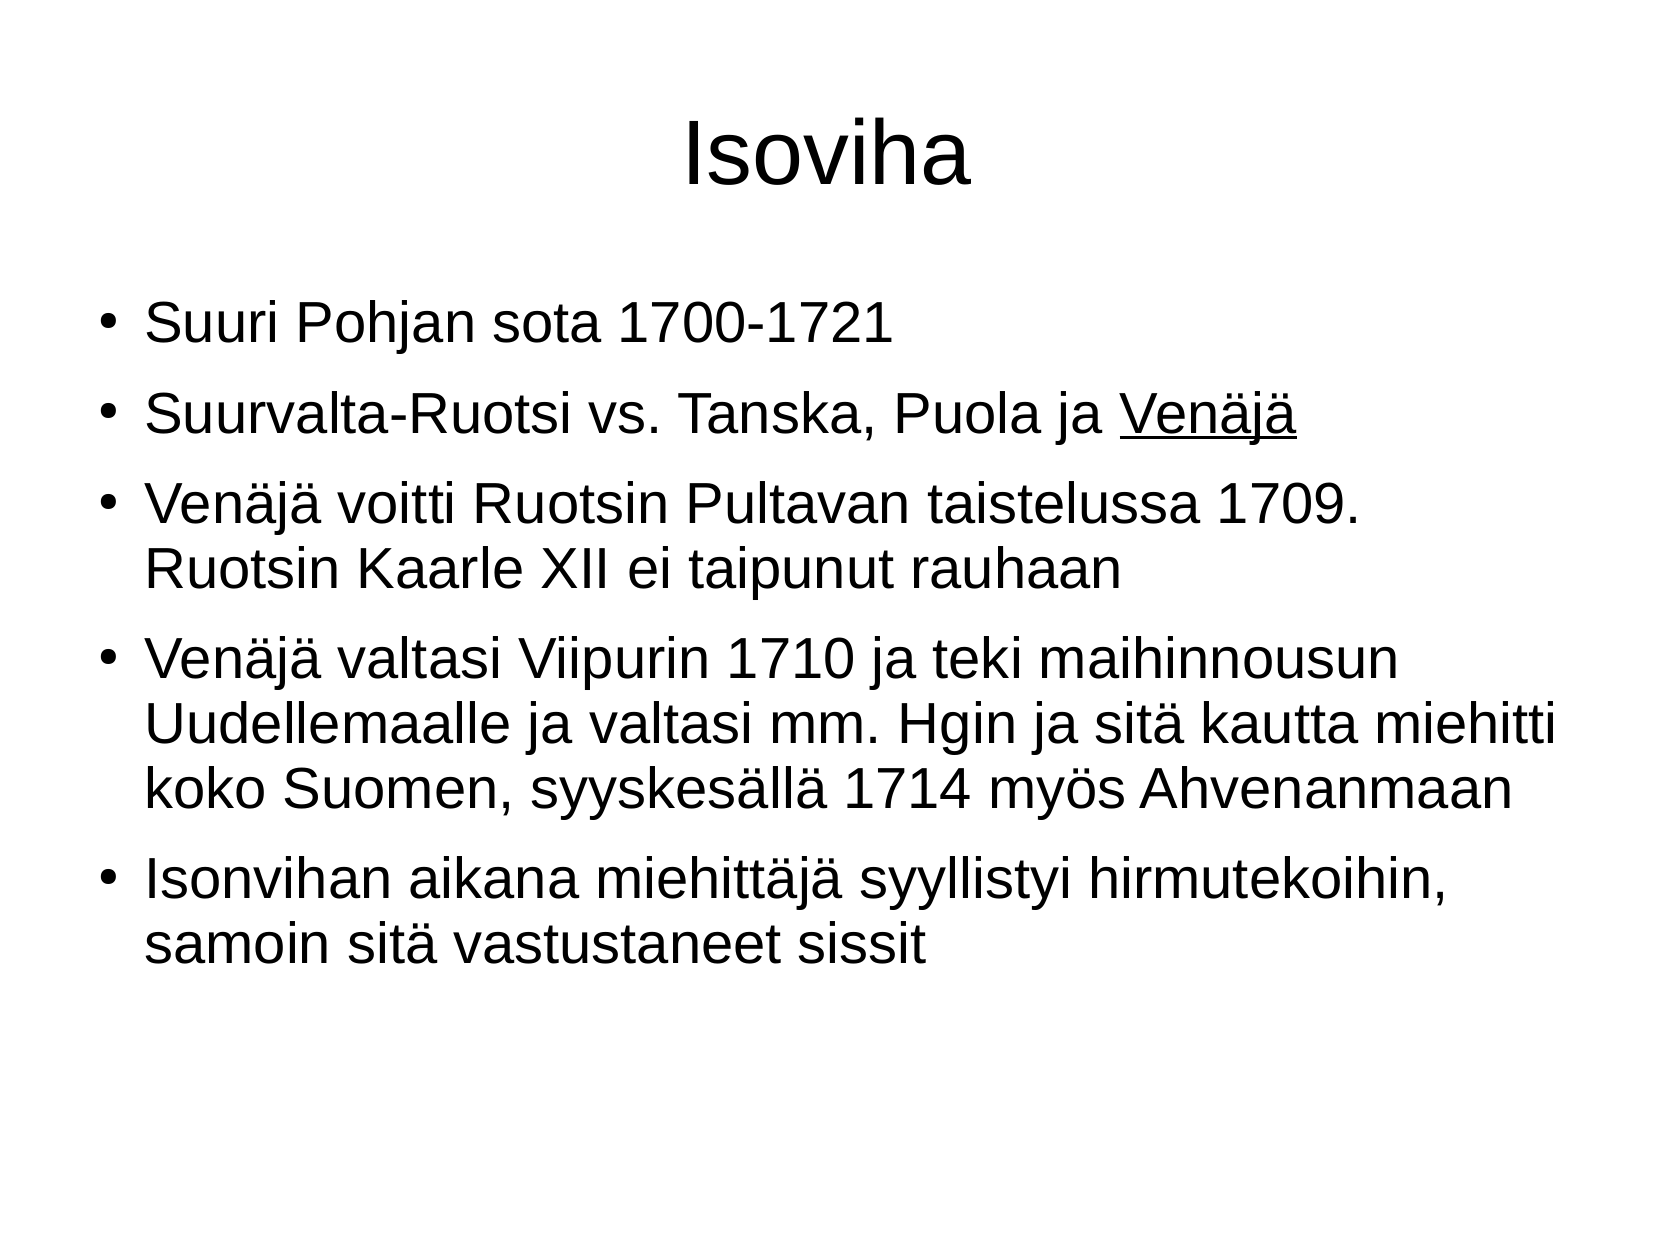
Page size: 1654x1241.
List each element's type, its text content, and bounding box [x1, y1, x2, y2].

title Isoviha [82, 49, 1571, 257]
list Suuri Pohjan sota 1700-1721 Suurvalta-Ruotsi vs. Tanska, Puola ja Venäjä Venäjä voitti Ruotsin Pultavan taistelussa 1709. Ruotsin Kaarle XII ei taipunut rauhaan Venäjä valtasi Viipurin 1710 ja teki maihinnousun Uudellemaalle ja valtasi mm. Hgin ja sitä kautta miehitti koko Suomen, syyskesällä 1714 myös Ahvenanmaan Isonvihan aikana miehittäjä syyllistyi hirmutekoihin, samoin sitä vastustaneet sissit [82, 290, 1571, 1010]
